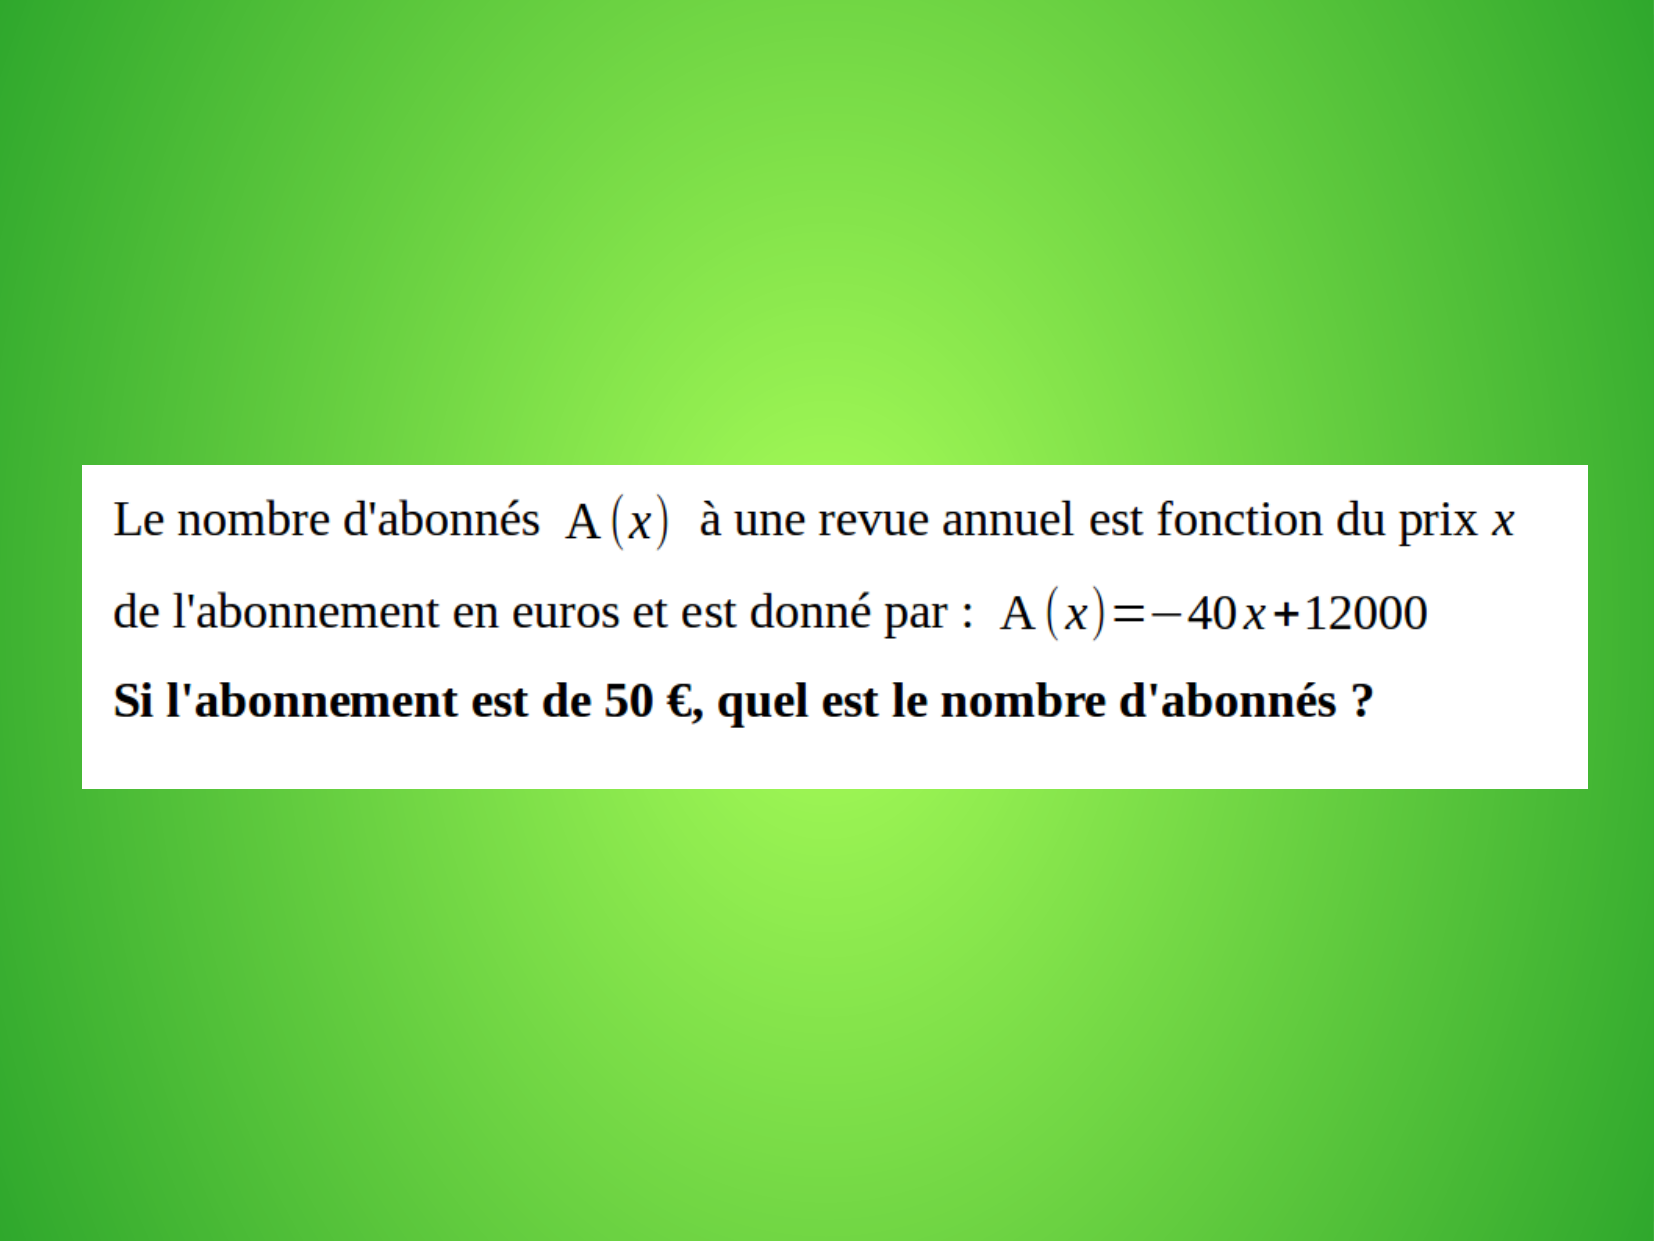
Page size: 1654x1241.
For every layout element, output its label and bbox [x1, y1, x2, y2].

picture [82, 465, 1588, 790]
